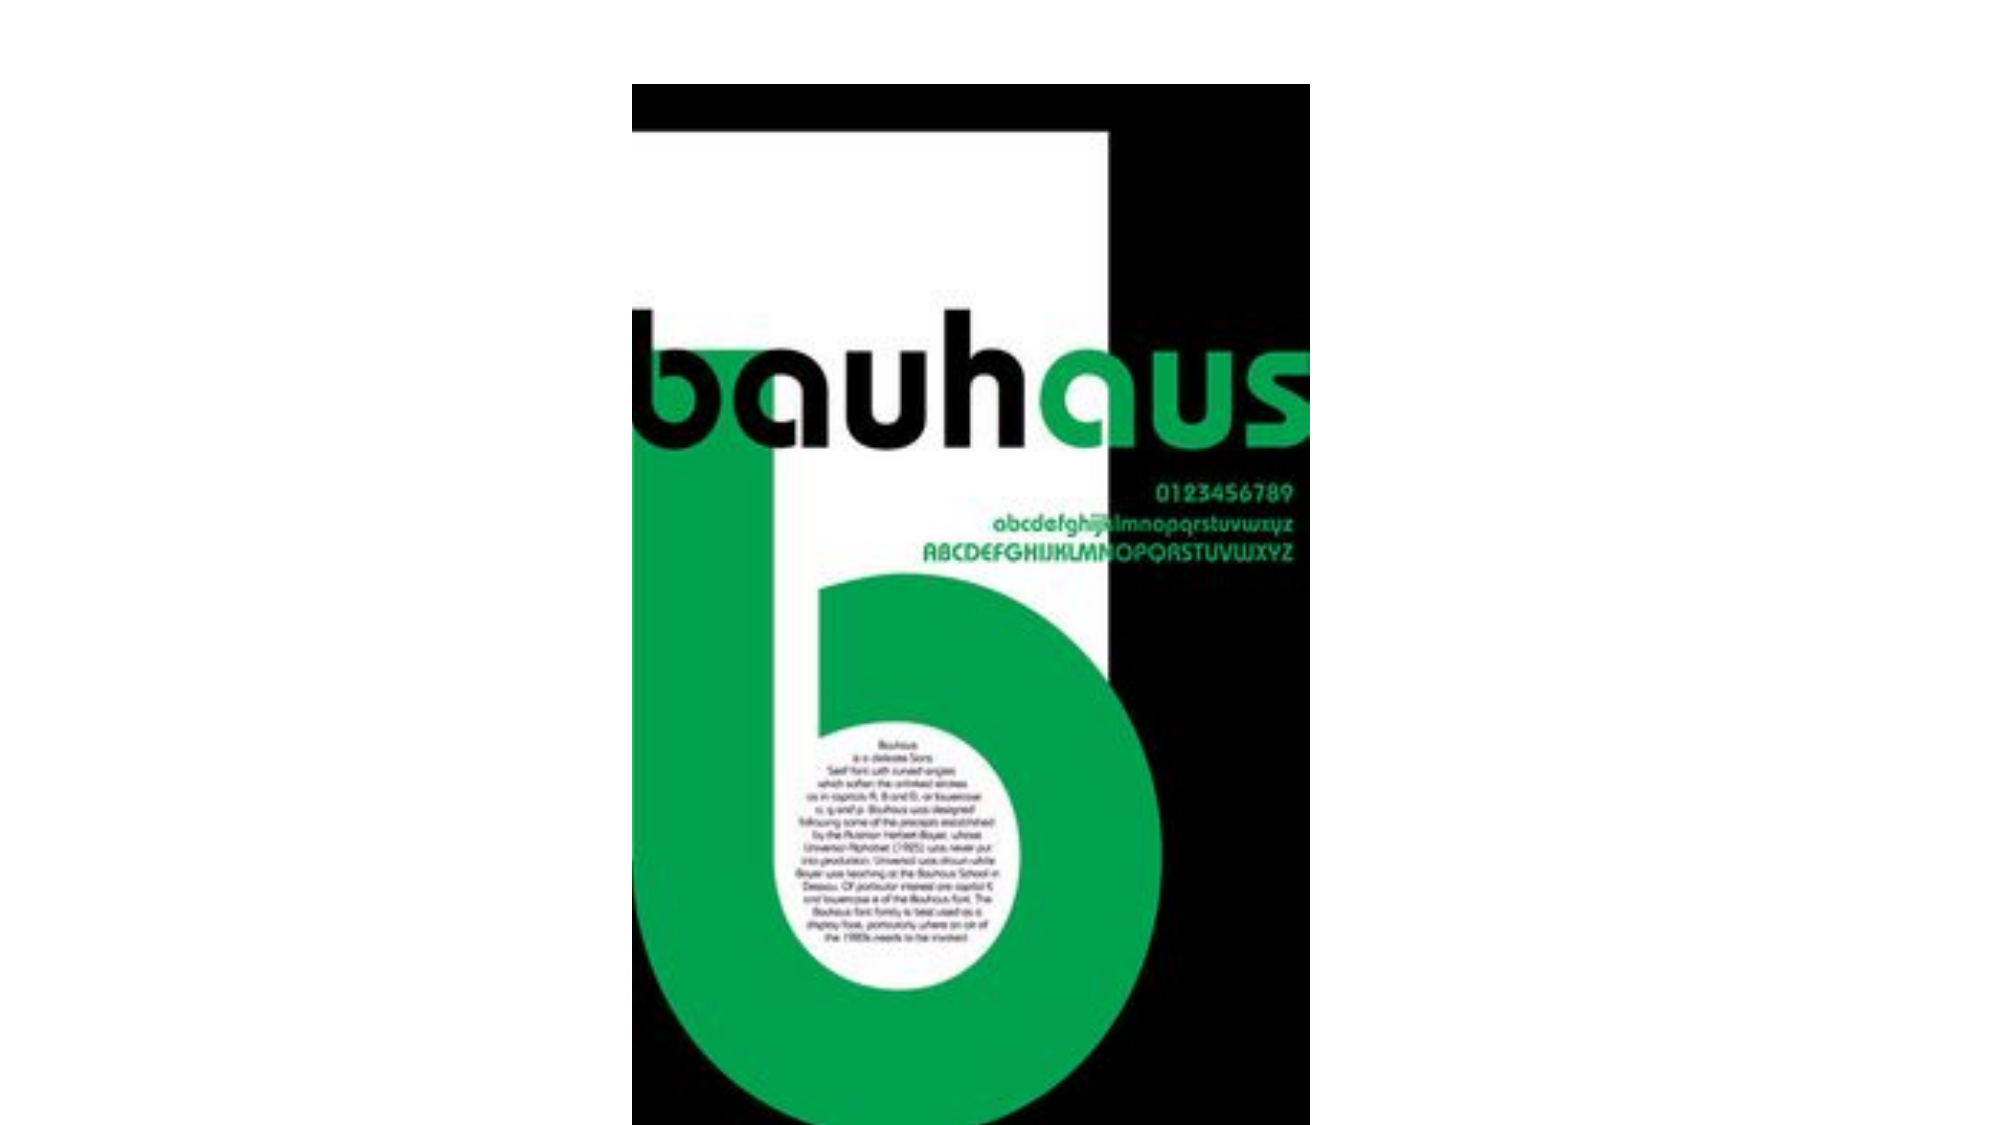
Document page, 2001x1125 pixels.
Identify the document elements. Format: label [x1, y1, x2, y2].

picture [632, 84, 1310, 1125]
